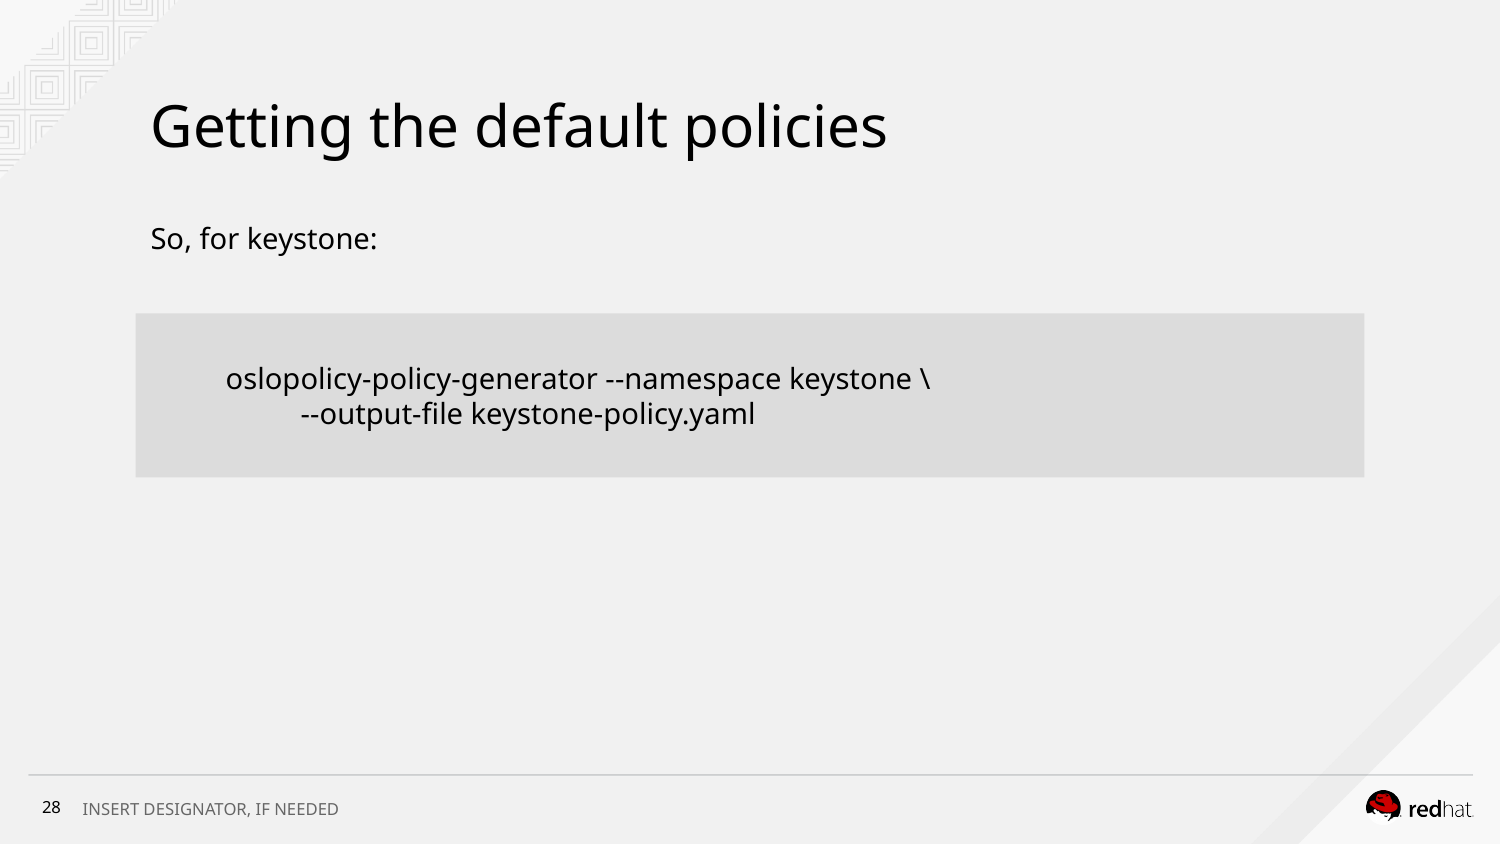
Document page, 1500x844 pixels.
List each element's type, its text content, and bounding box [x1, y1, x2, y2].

title Getting the default policies [135, 0, 1365, 175]
picture [0, 0, 1500, 844]
slide_number 1 [16, 776, 77, 842]
text_box oslopolicy-policy-generator --namespace keystone \ --output-file keystone-policy.yaml [135, 313, 1365, 478]
subtitle So, for keystone: [135, 205, 945, 314]
